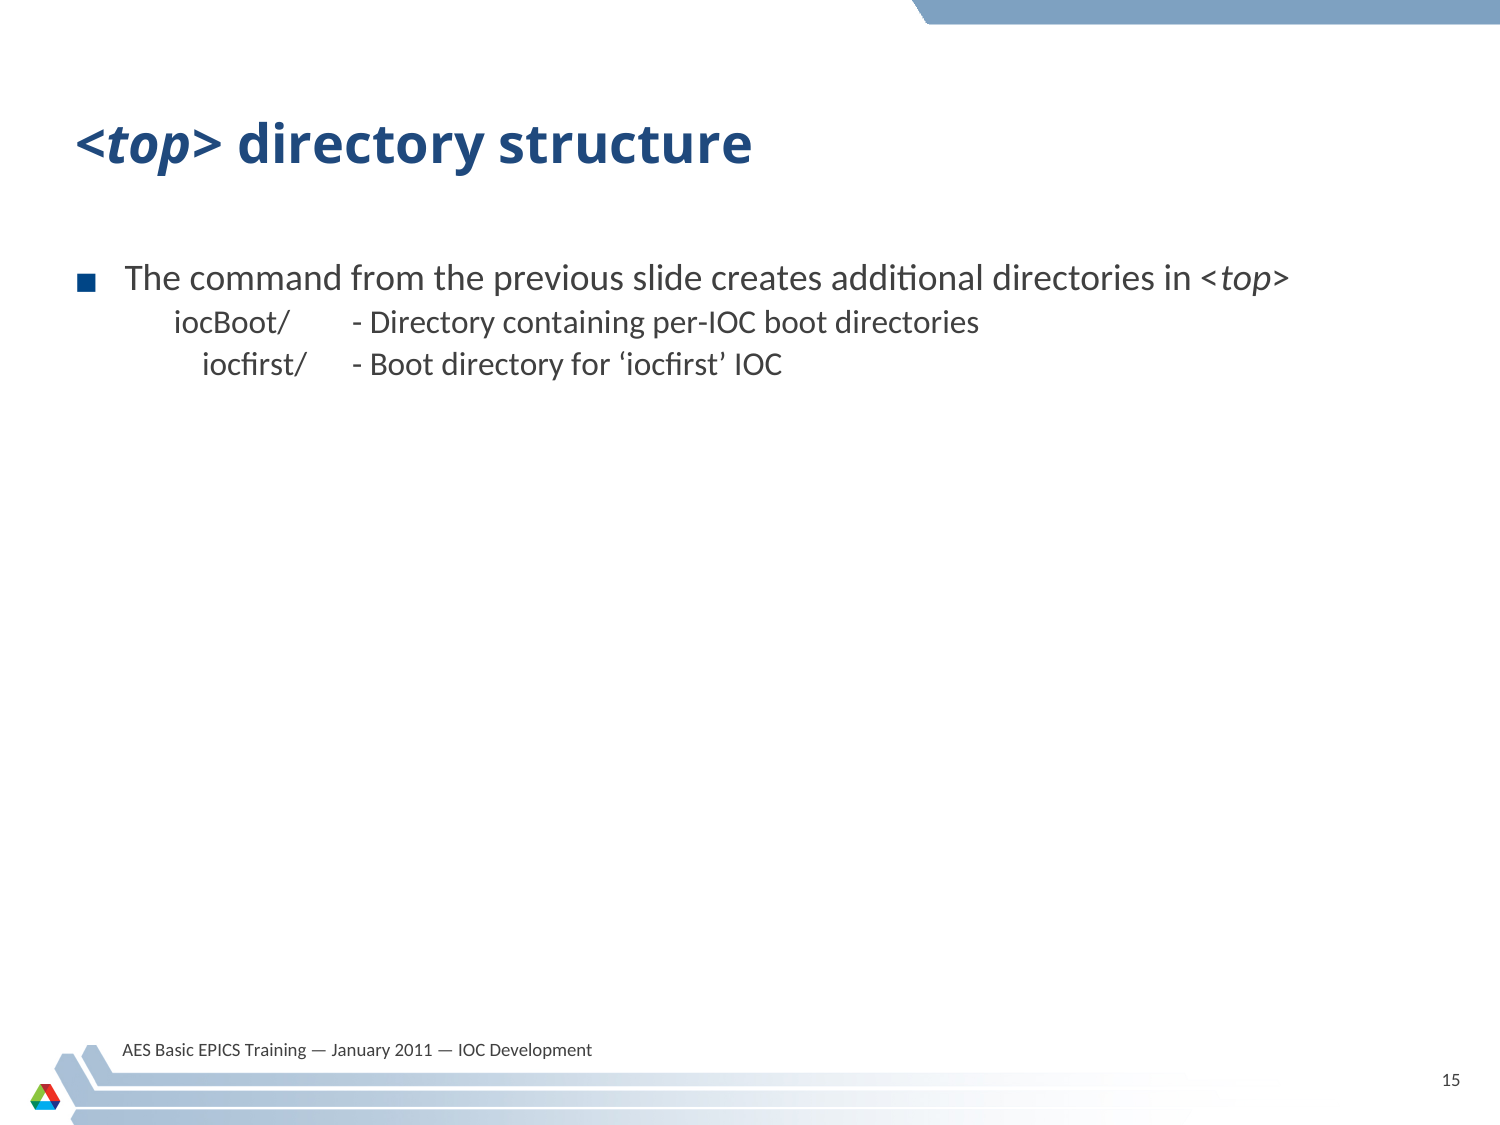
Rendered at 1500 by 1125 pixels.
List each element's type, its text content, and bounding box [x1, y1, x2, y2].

picture [0, 1037, 1500, 1125]
list The command from the previous slide creates additional directories in <top> iocBoot/ - Directory containing per-IOC boot directories iocfirst/ - Boot directory for ‘iocfirst’ IOC [75, 262, 1426, 444]
title <top> directory structure [75, 111, 1426, 175]
picture [0, 0, 1500, 26]
